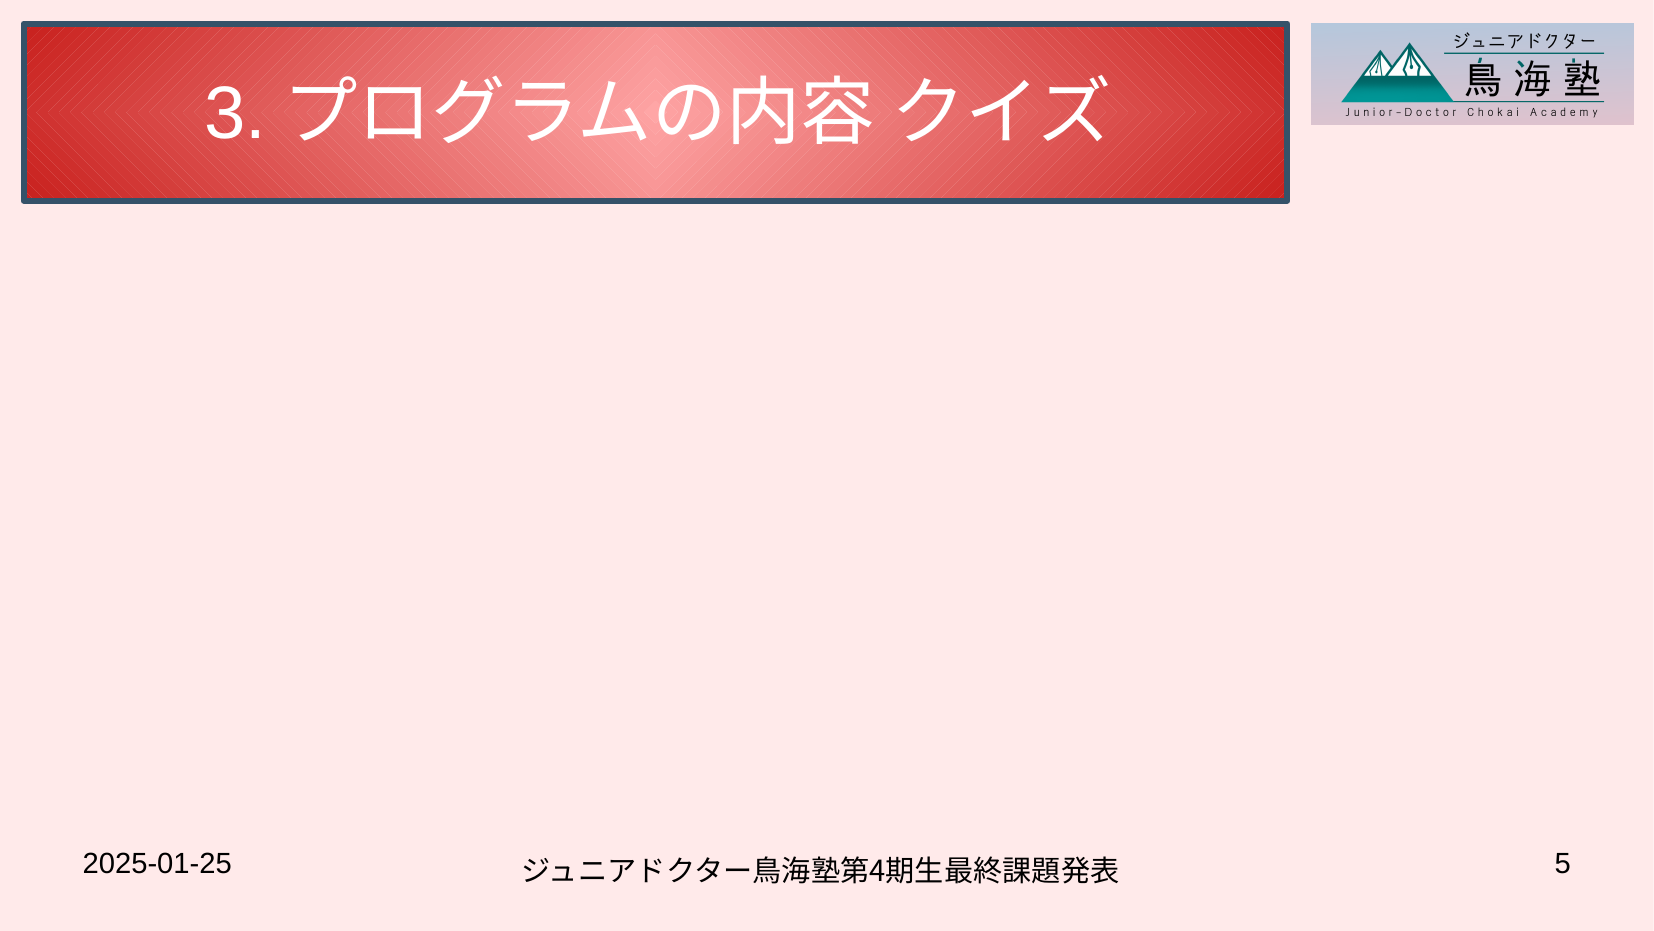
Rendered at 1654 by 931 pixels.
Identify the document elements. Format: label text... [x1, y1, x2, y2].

picture [1311, 23, 1634, 125]
title 3.プログラムの内容 クイズ [82, 29, 1235, 184]
